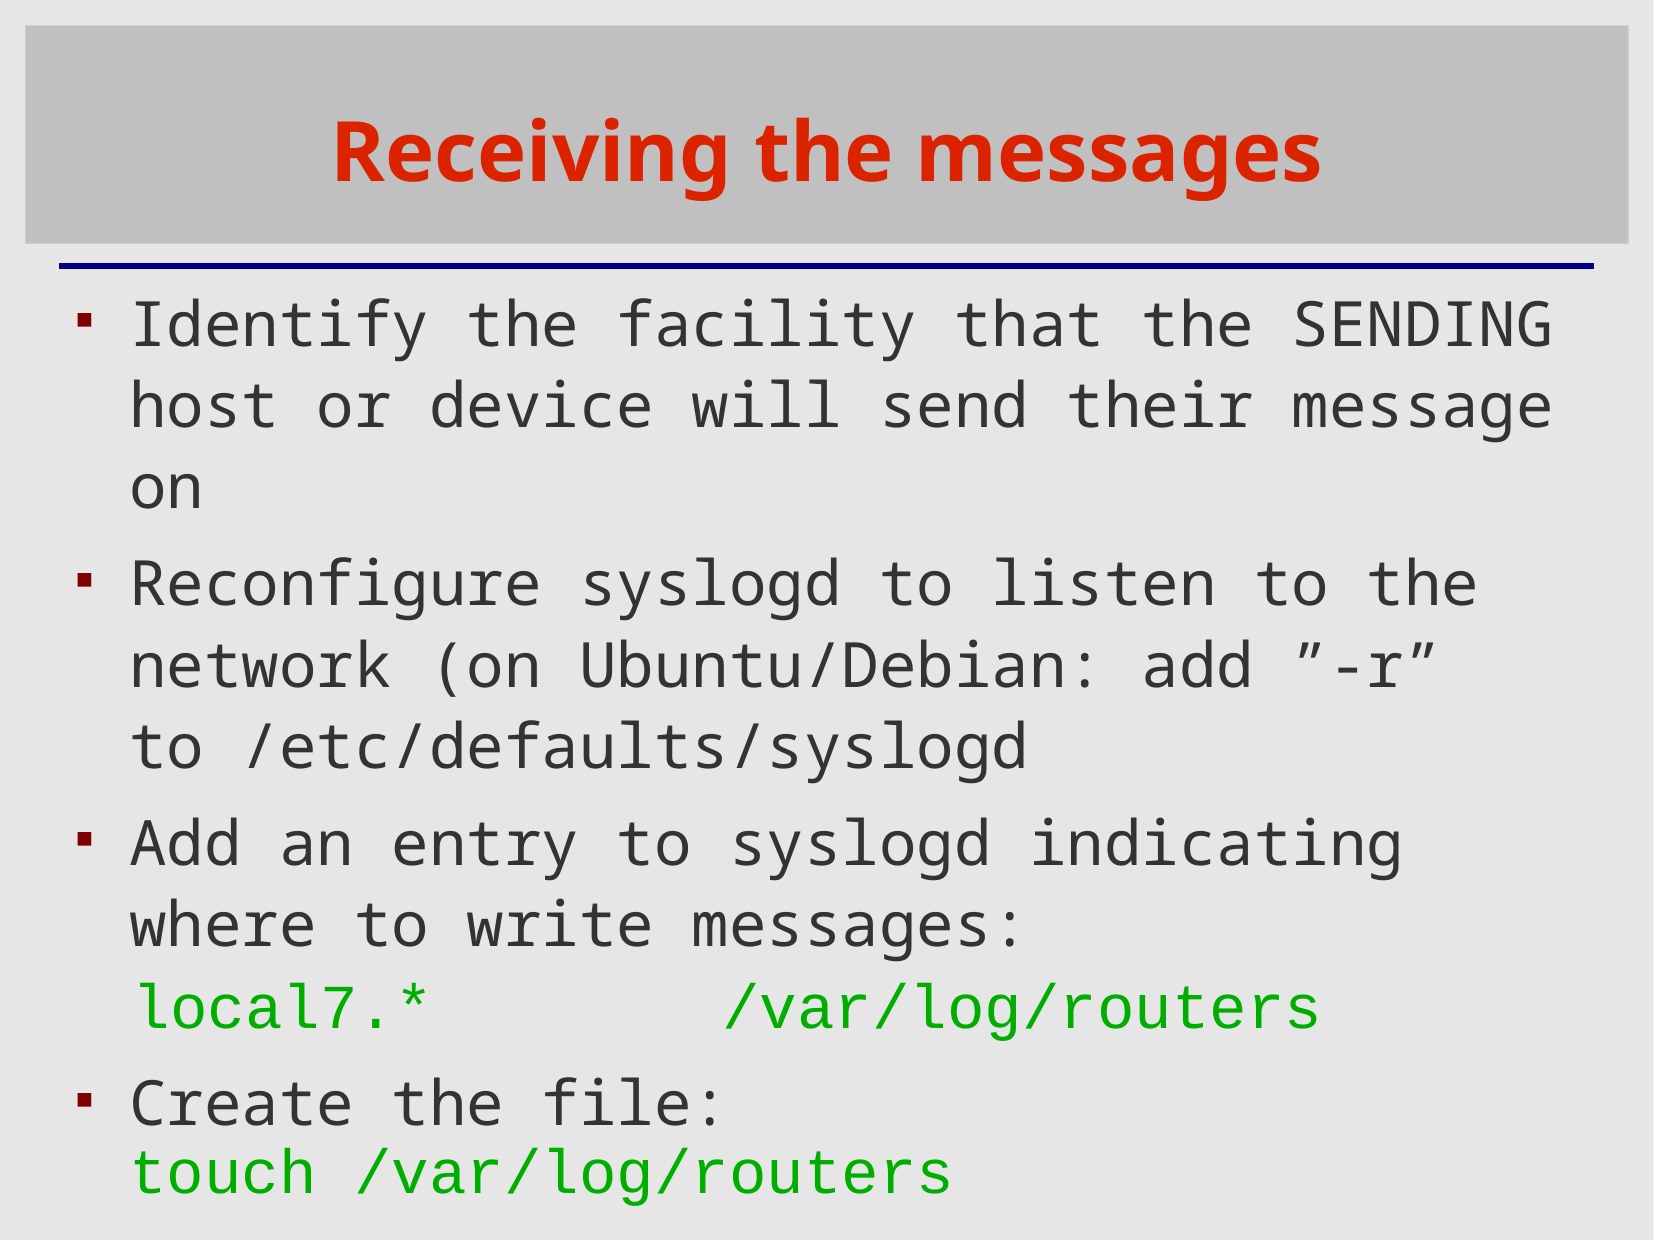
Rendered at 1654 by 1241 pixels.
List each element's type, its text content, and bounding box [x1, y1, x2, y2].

list Identify the facility that the SENDING host or device will send their message on Reconfigure syslogd to listen to the network (on Ubuntu/Debian: add ”-r” to /etc/defaults/syslogd Add an entry to syslogd indicating where to write messages: local7.* /var/log/routers Create the file: touch /var/log/routers Restart syslogd /etc/init.d/sysklogd restart [59, 280, 1594, 1241]
title Receiving the messages [121, 46, 1534, 253]
